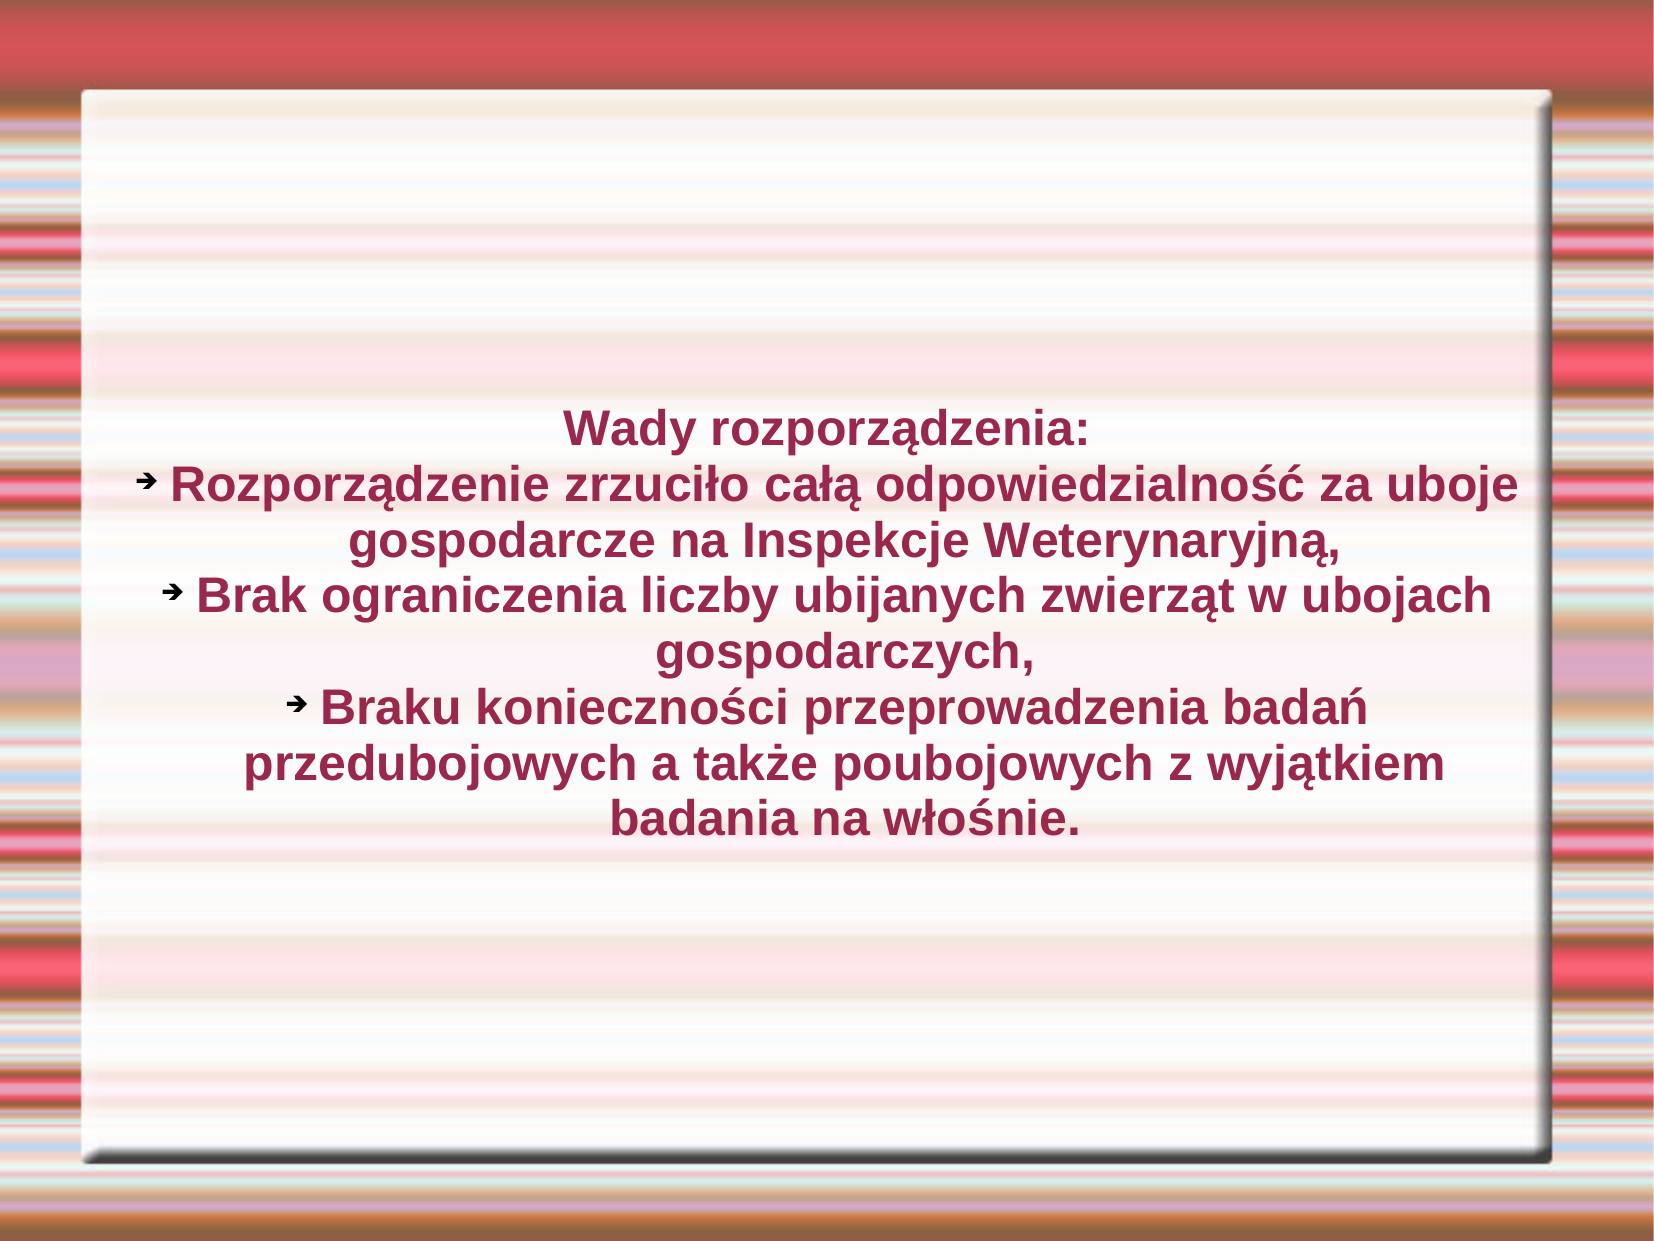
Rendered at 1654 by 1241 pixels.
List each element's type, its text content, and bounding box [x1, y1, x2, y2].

picture [0, 0, 1654, 1241]
subtitle Wady rozporządzenia: Rozporządzenie zrzuciło całą odpowiedzialność za uboje gospodarcze na Inspekcje Weterynaryjną, Brak ograniczenia liczby ubijanych zwierząt w ubojach gospodarczych, Braku konieczności przeprowadzenia badań przedubojowych a także poubojowych z wyjątkiem badania na włośnie. [121, 114, 1534, 1132]
